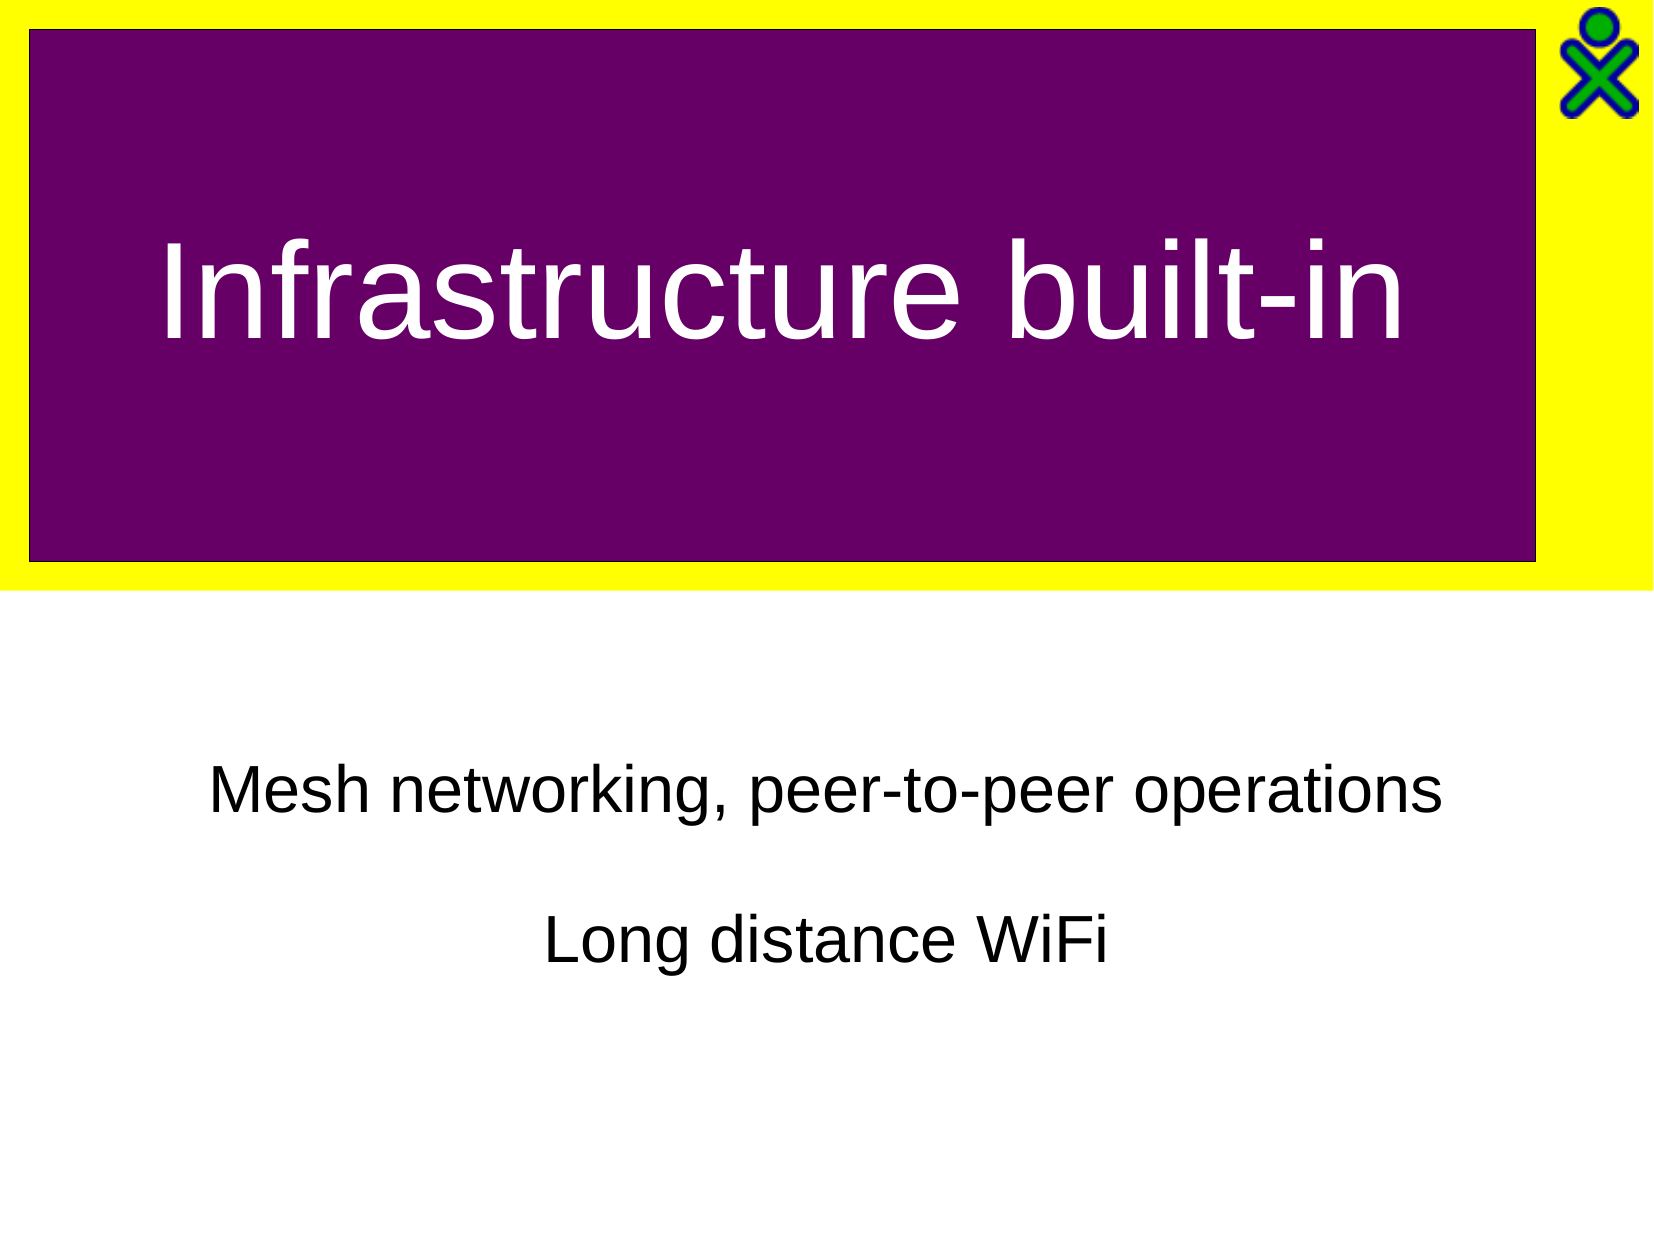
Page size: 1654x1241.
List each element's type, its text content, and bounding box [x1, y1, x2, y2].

subtitle Mesh networking, peer-to-peer operations Long distance WiFi [82, 627, 1571, 1102]
picture [1559, 7, 1639, 119]
title Infrastructure built-in [59, 56, 1506, 525]
